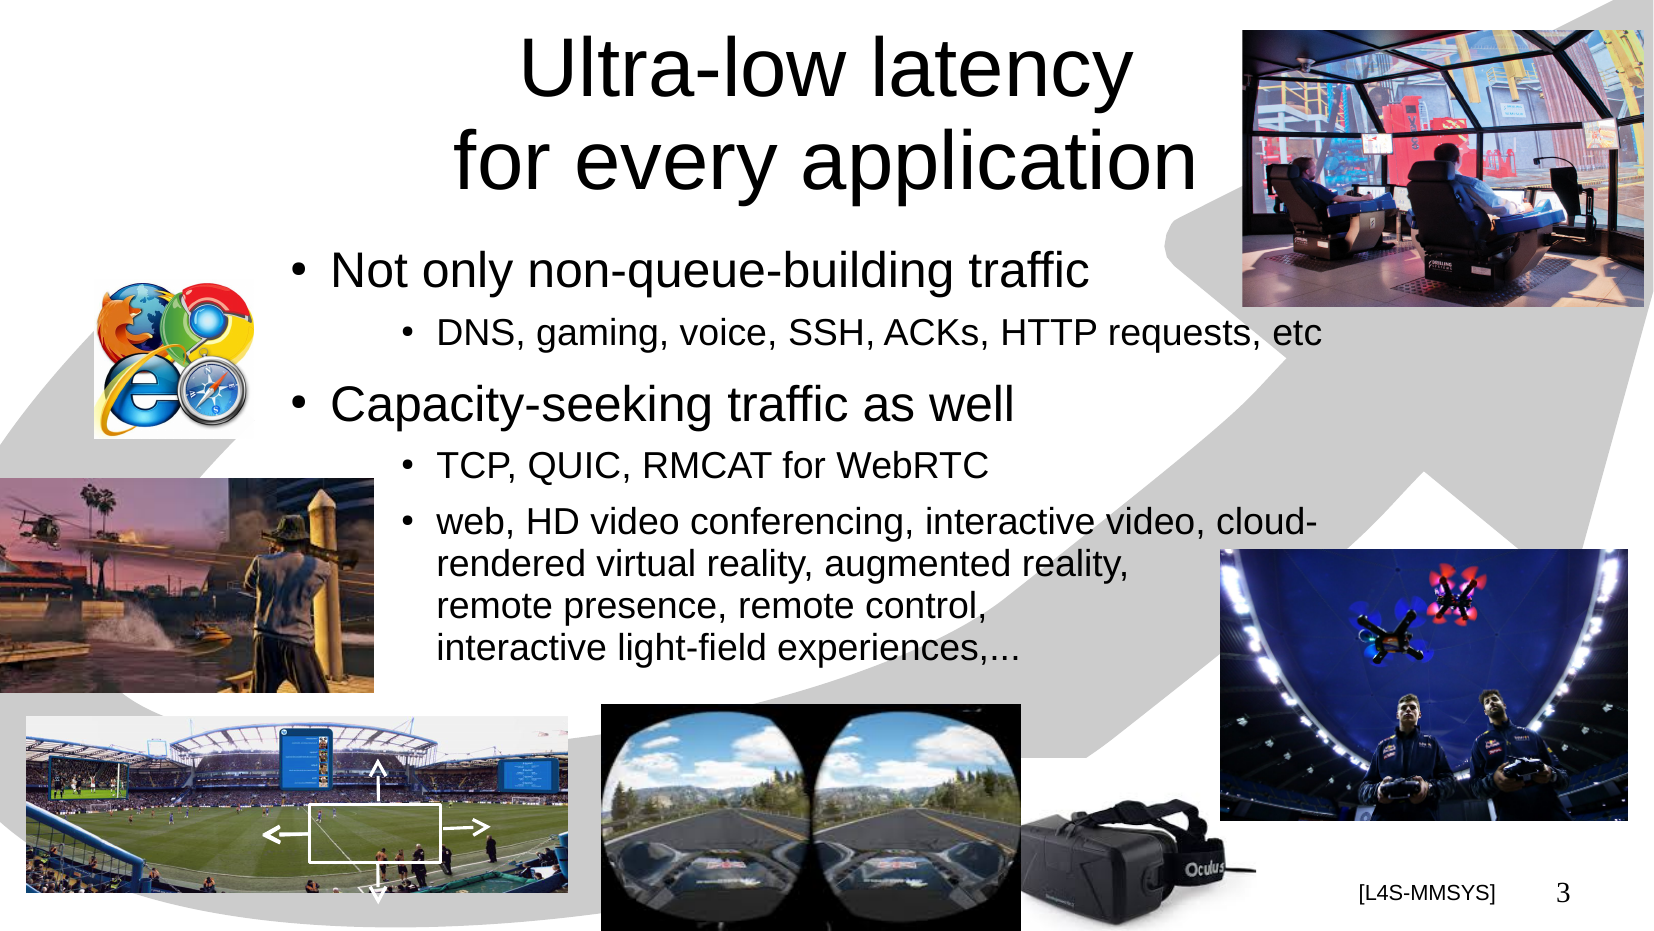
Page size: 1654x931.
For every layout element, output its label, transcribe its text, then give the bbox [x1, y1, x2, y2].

picture [94, 279, 254, 439]
picture [601, 549, 1628, 931]
title Ultra-low latency for every application [82, 21, 1569, 208]
picture [1242, 30, 1644, 307]
text_box [L4S-MMSYS] [1222, 872, 1511, 912]
picture [0, 478, 374, 693]
picture [26, 716, 568, 893]
list Not only non-queue-building traffic DNS, gaming, voice, SSH, ACKs, HTTP requests, etc Capacity-seeking traffic as well TCP, QUIC, RMCAT for WebRTC web, HD video conferencing, interactive video, cloud-rendered virtual reality, augmented reality, remote presence, remote control, interactive light-field experiences,... [276, 242, 1436, 673]
